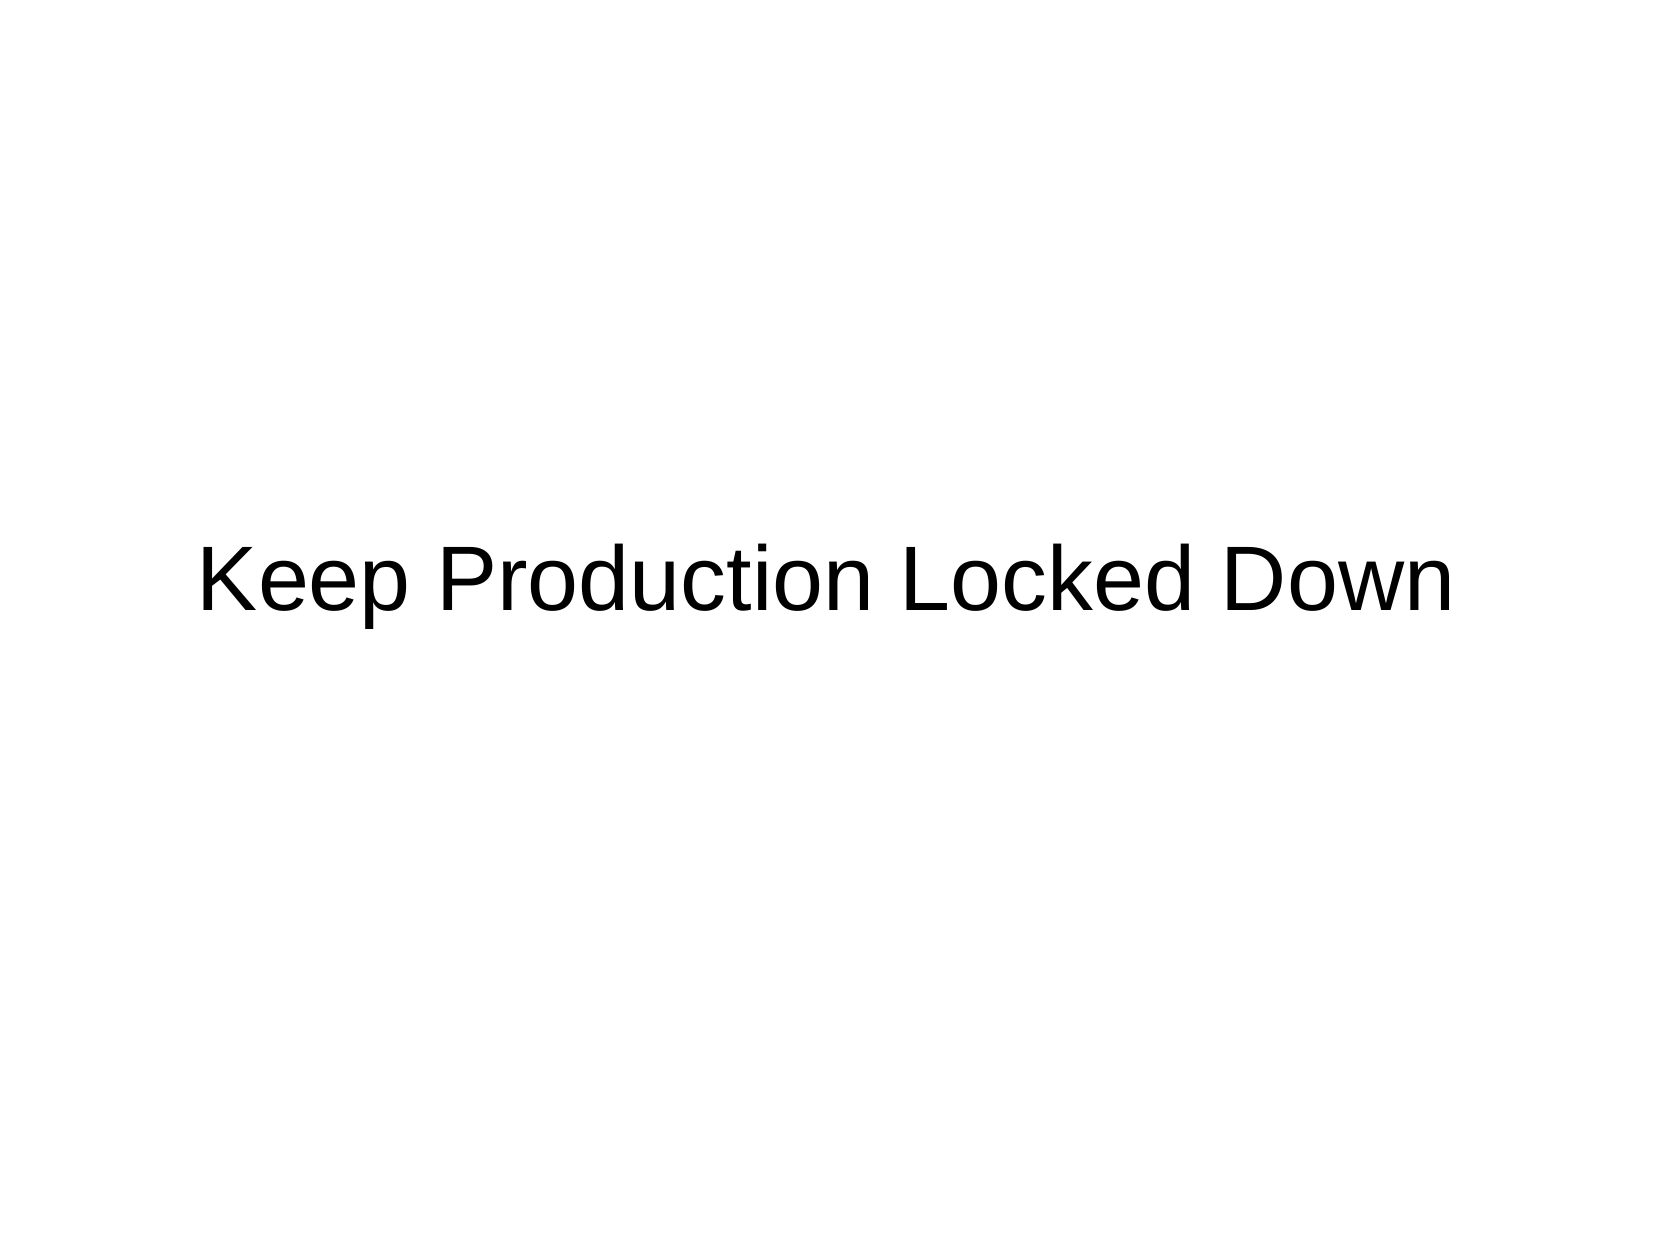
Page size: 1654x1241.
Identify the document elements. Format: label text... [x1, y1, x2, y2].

subtitle Keep Production Locked Down [82, 49, 1571, 1109]
